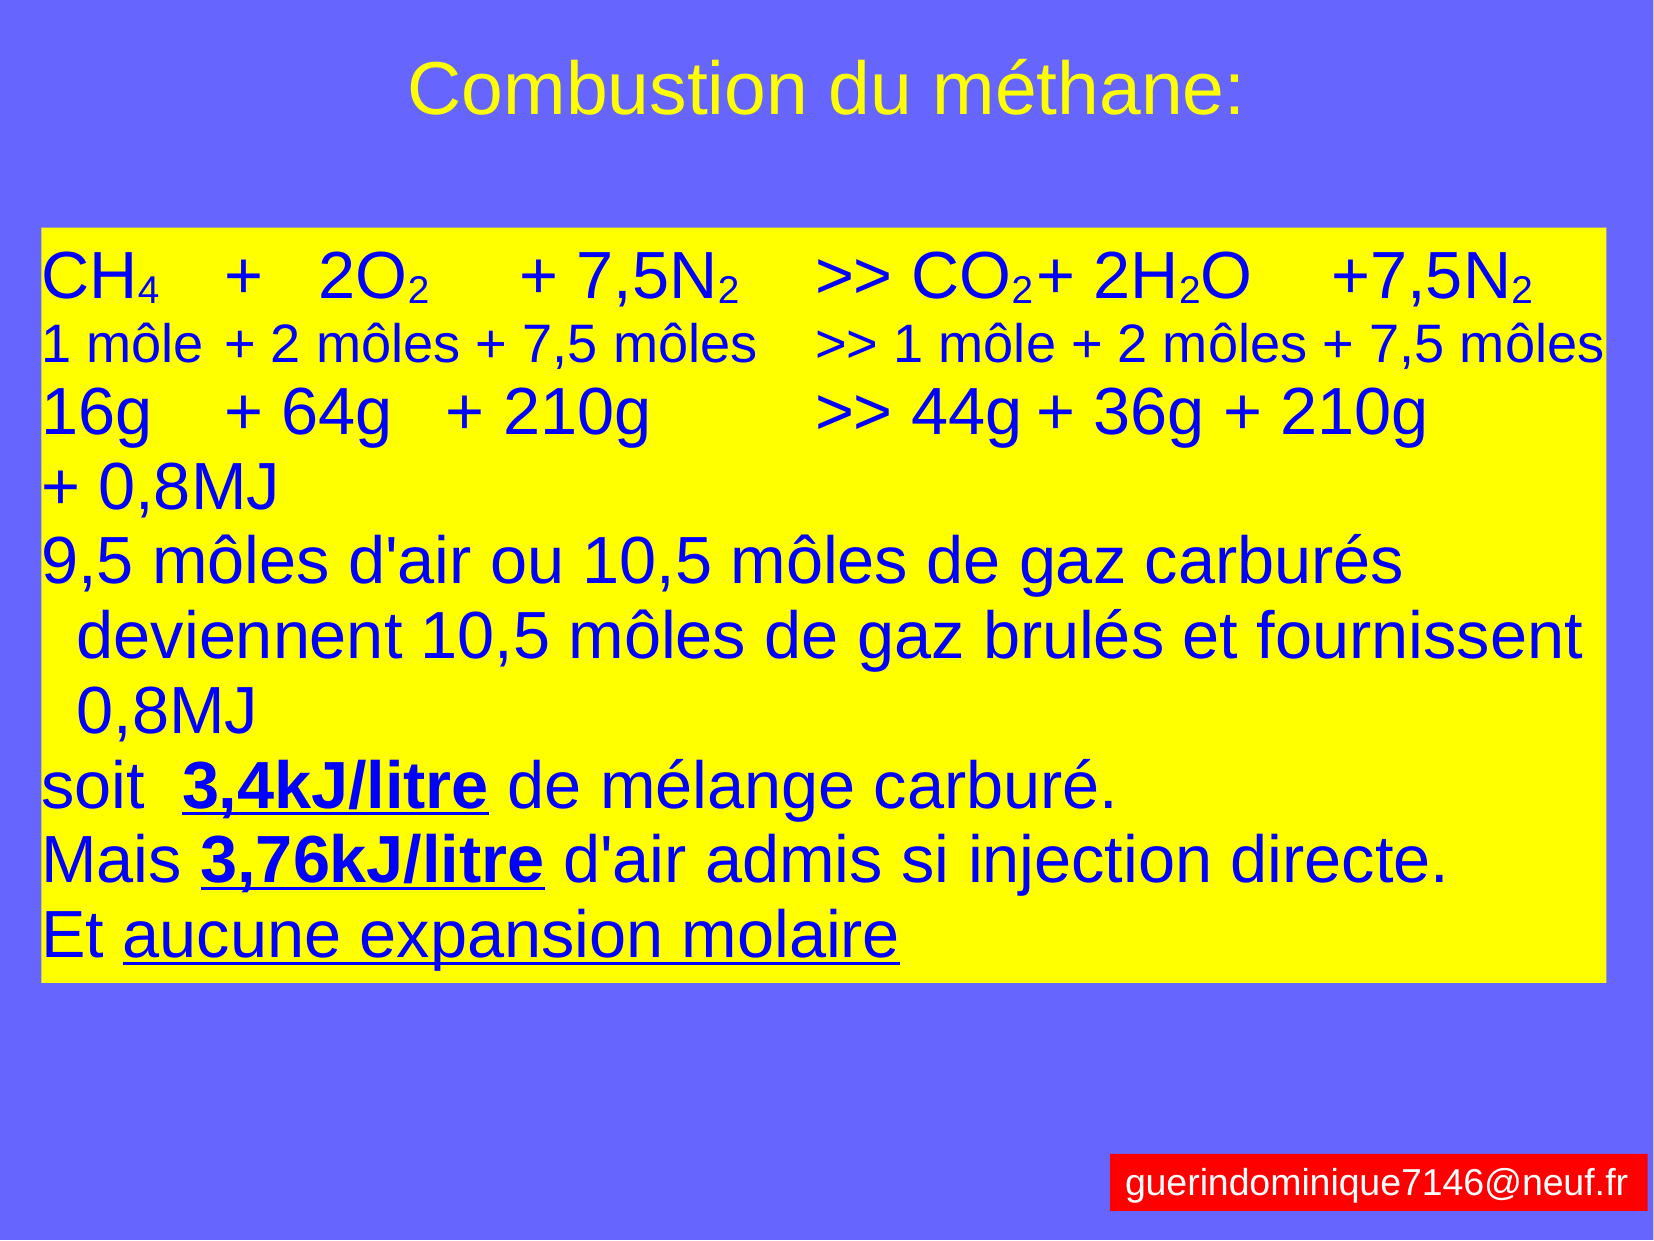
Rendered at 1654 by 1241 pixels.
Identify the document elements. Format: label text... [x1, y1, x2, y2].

text_box CH4 + 2O2 + 7,5N2 >> CO2 + 2H2O +7,5N2 1 môle + 2 môles + 7,5 môles >> 1 môle + 2 môles + 7,5 môles 16g + 64g + 210g >> 44g + 36g + 210g + 0,8MJ 9,5 môles d'air ou 10,5 môles de gaz carburés deviennent 10,5 môles de gaz brulés et fournissent 0,8MJ soit 3,4kJ/litre de mélange carburé. Mais 3,76kJ/litre d'air admis si injection directe. Et aucune expansion molaire [41, 227, 1607, 983]
title Combustion du méthane: [29, 29, 1625, 148]
text_box guerindominique7146@neuf.fr [1110, 1153, 1648, 1211]
